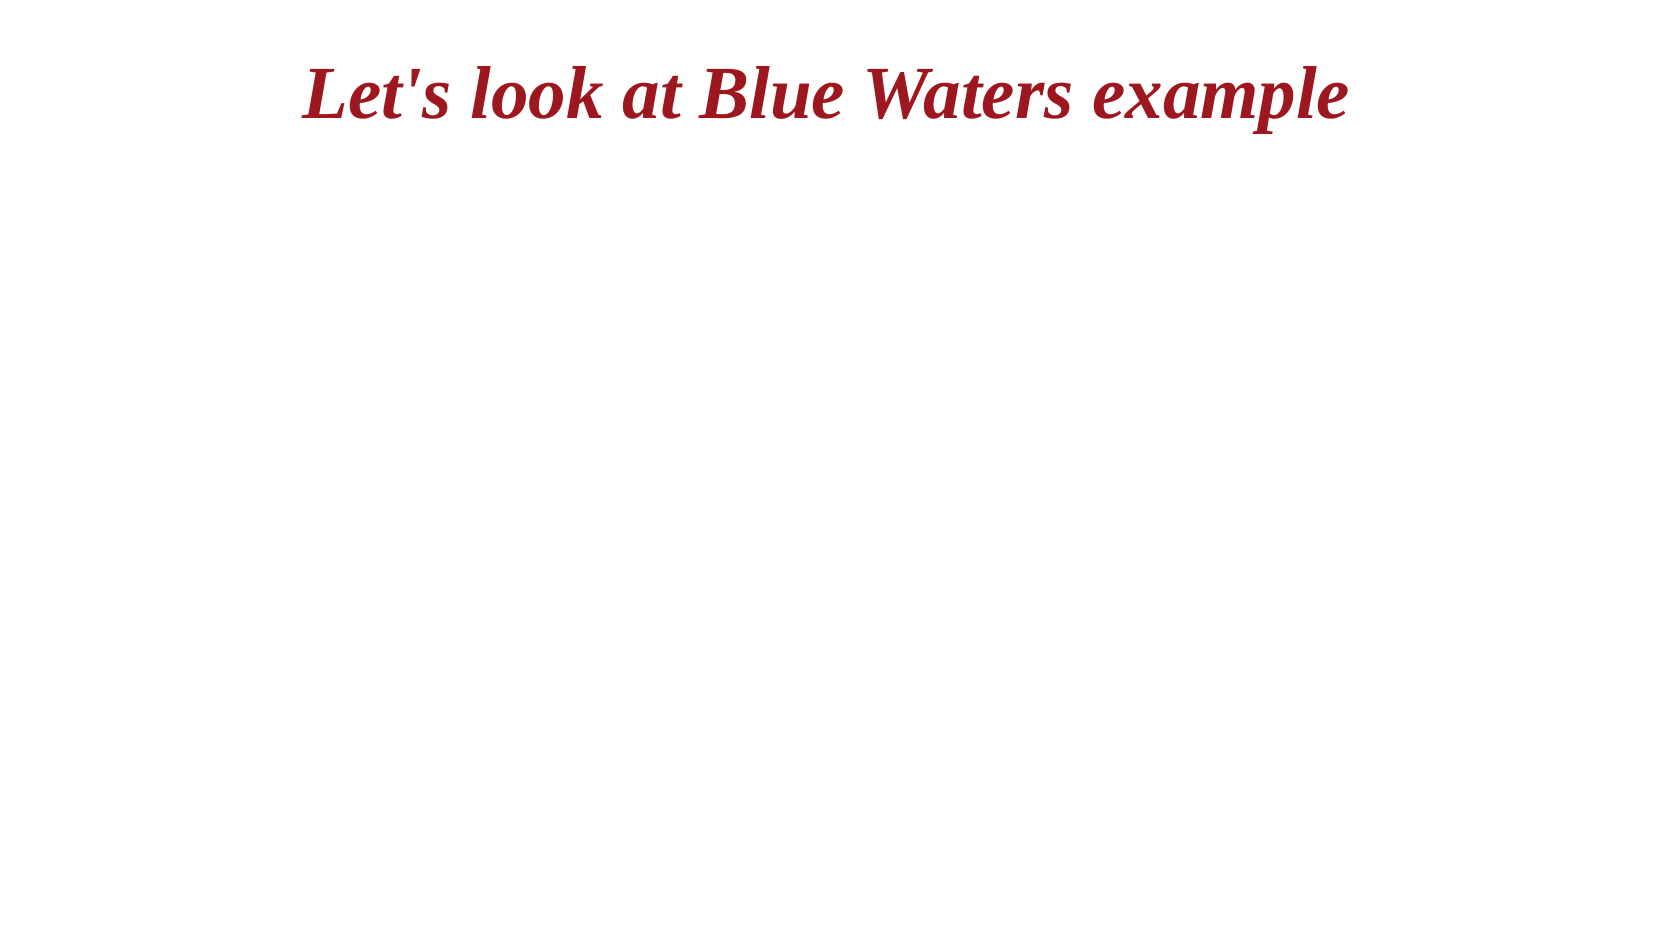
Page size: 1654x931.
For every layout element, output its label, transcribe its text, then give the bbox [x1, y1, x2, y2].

title Let's look at Blue Waters example [82, 37, 1571, 151]
